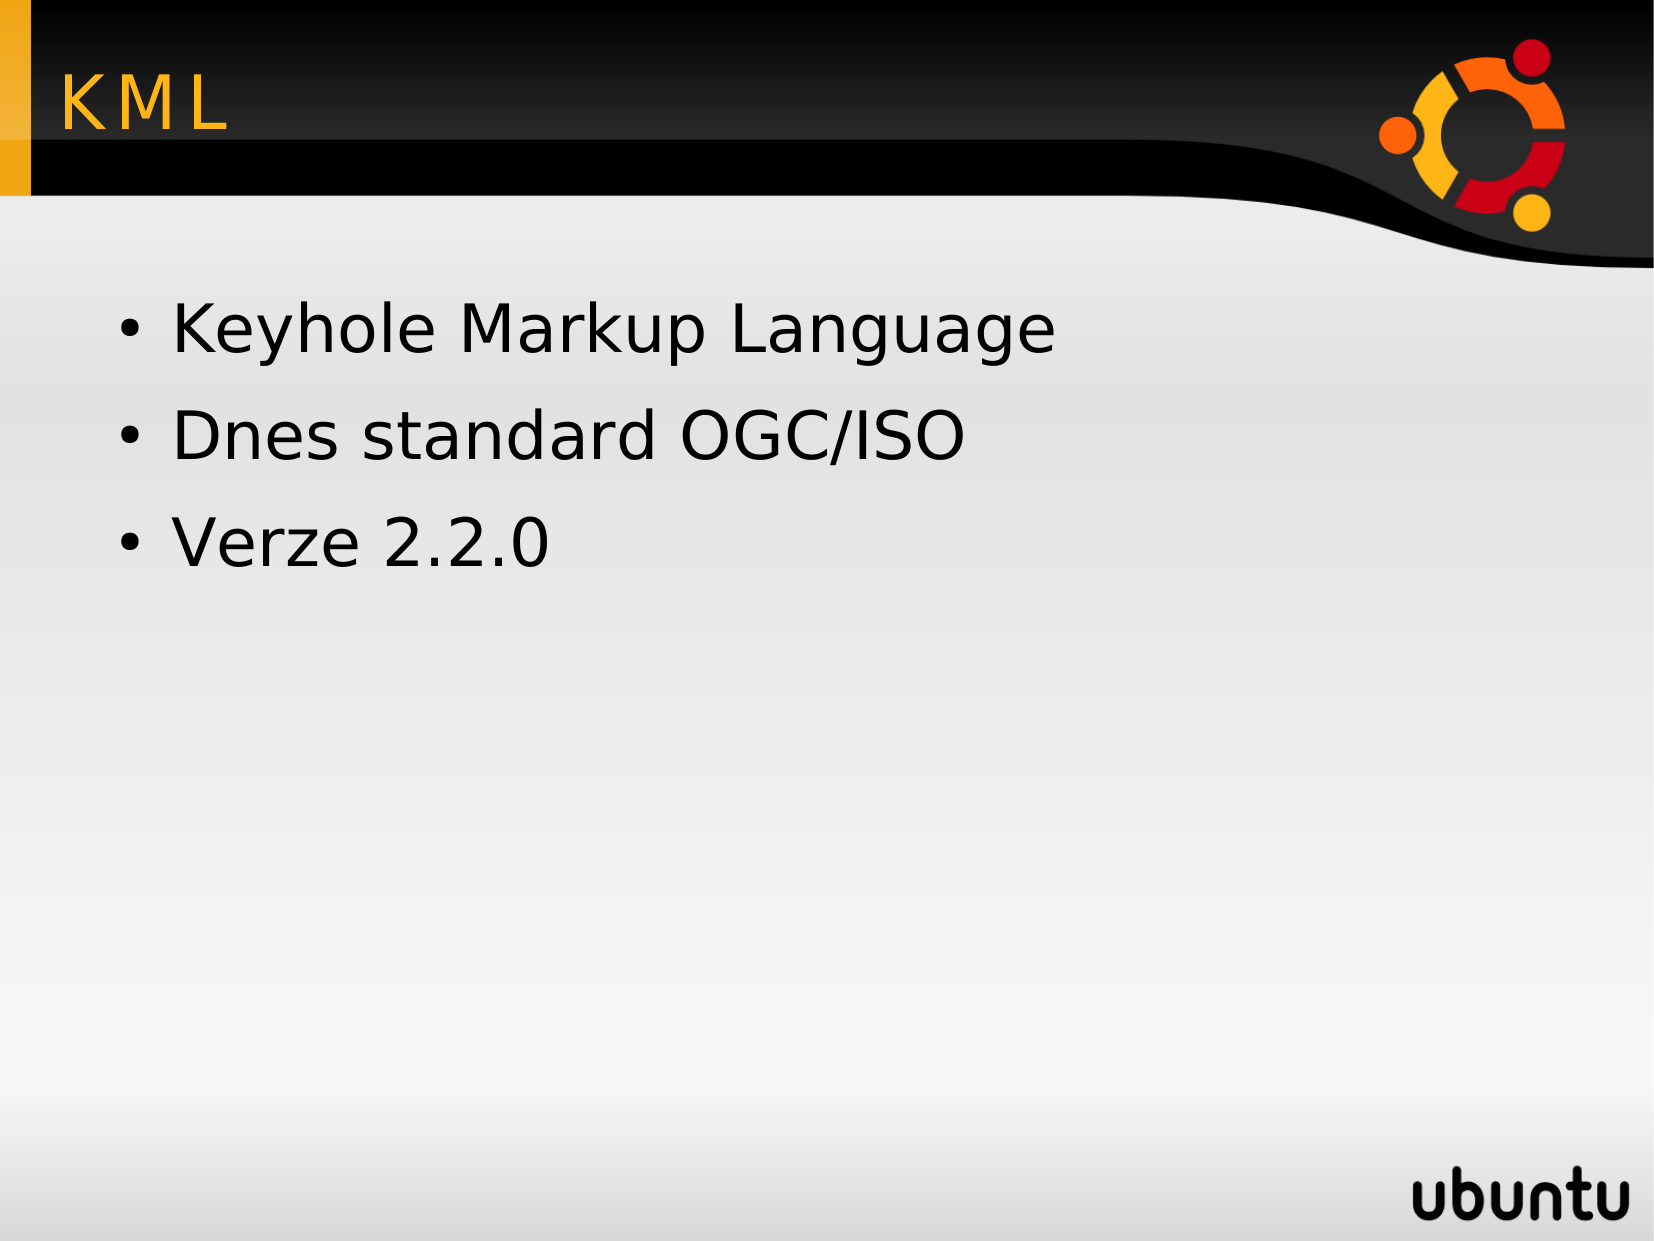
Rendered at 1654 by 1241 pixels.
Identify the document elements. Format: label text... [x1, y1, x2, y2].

picture [0, 0, 1654, 1241]
title KML [59, 29, 1270, 178]
list Keyhole Markup Language Dnes standard OGC/ISO Verze 2.2.0 [82, 290, 1571, 1109]
